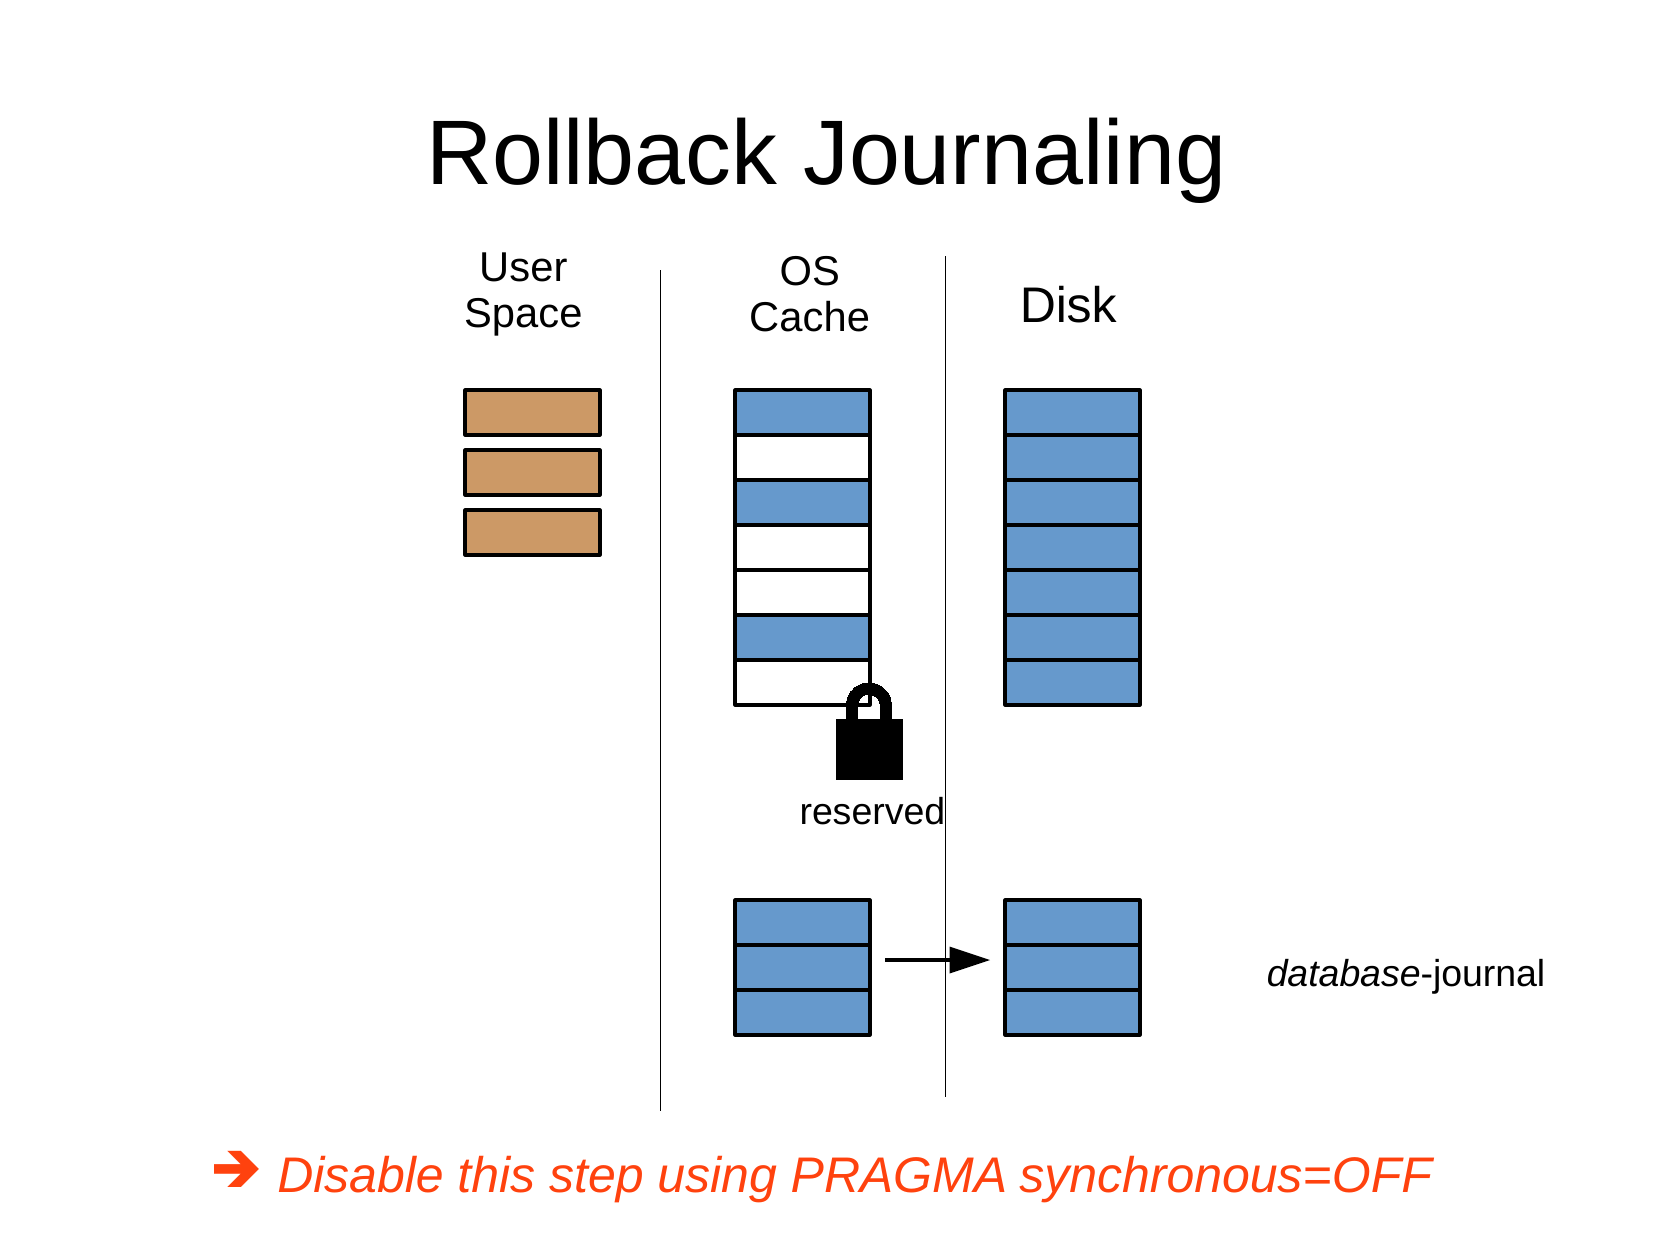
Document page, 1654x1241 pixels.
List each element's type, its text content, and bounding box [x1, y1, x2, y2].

text_box reserved [784, 783, 961, 841]
text_box [1005, 900, 1141, 1036]
text_box [465, 510, 601, 556]
text_box Disable this step using PRAGMA synchronous=OFF [195, 1140, 1576, 1212]
text_box [465, 390, 601, 436]
text_box Disk [1005, 270, 1132, 342]
text_box User Space [449, 236, 616, 346]
text_box database-journal [1252, 945, 1561, 1002]
text_box OS Cache [734, 240, 916, 349]
text_box [735, 390, 903, 780]
title Rollback Journaling [82, 49, 1571, 257]
text_box [735, 900, 871, 1036]
text_box [1005, 390, 1141, 706]
text_box [465, 450, 601, 496]
